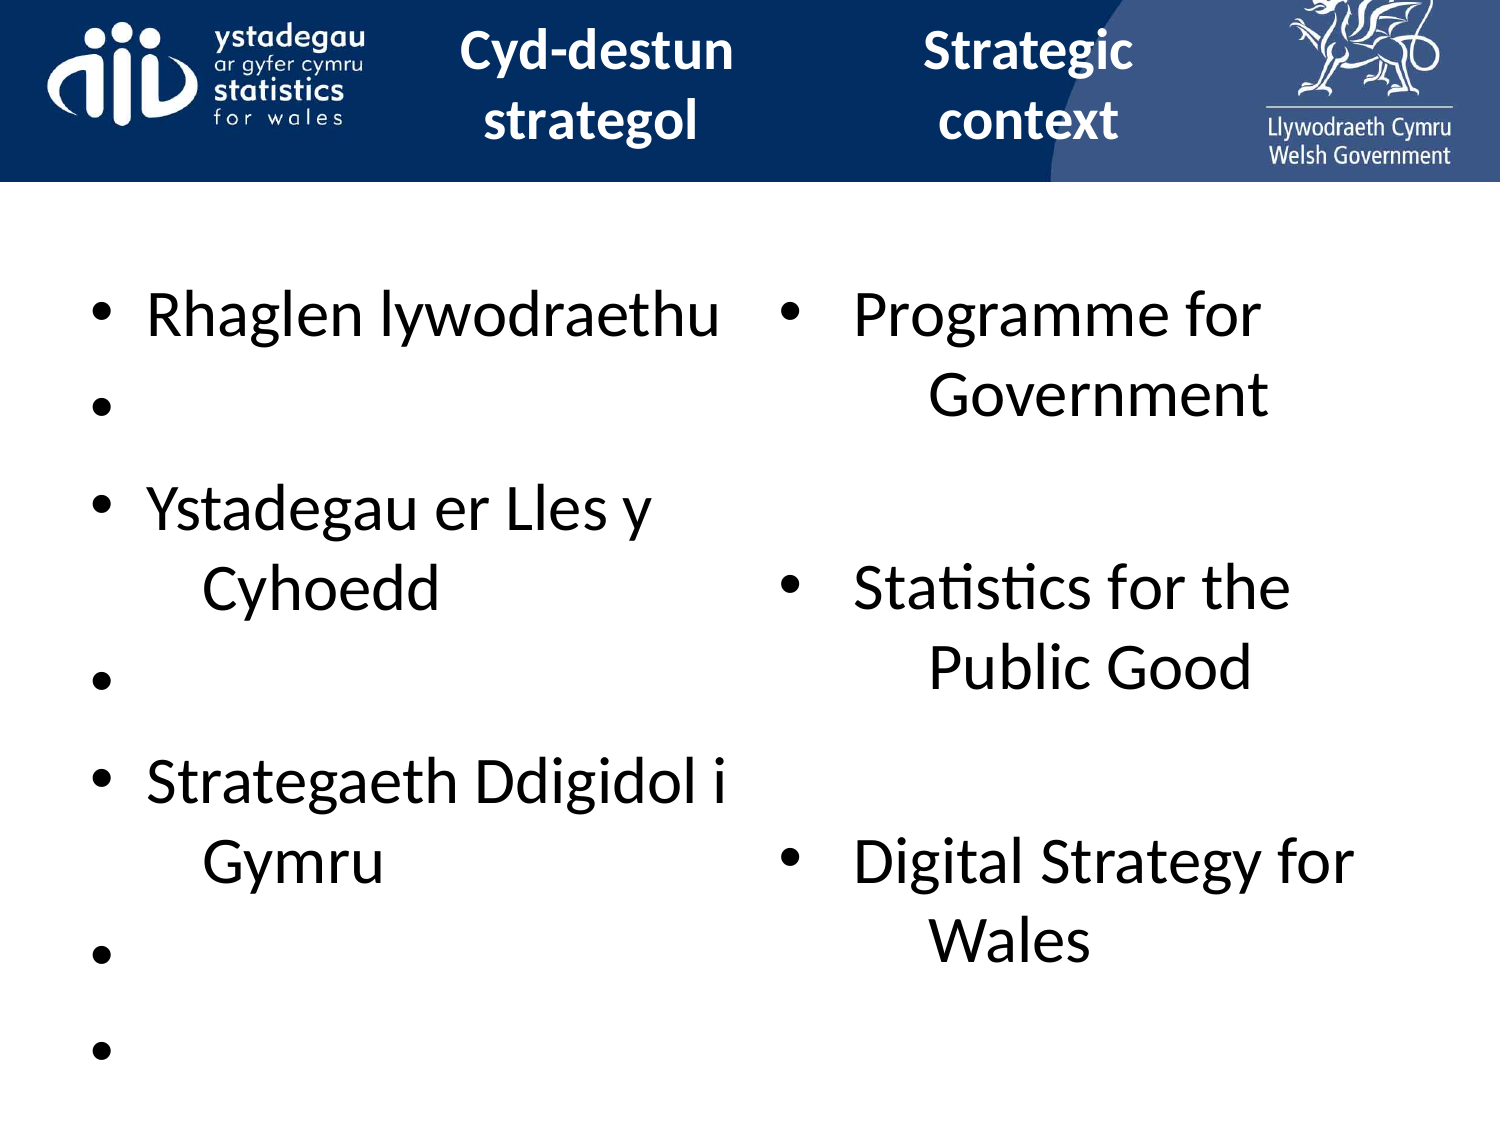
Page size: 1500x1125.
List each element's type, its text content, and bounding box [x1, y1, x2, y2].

list Rhaglen lywodraethu Ystadegau er Lles y Cyhoedd Strategaeth Ddigidol i Gymru [75, 262, 764, 1048]
title Strategic context [814, 3, 1245, 157]
picture [0, 0, 1500, 182]
text_box Programme for Government Statistics for the Public Good Digital Strategy for Wales [764, 262, 1402, 1048]
text_box Cyd-destun strategol [382, 3, 814, 157]
